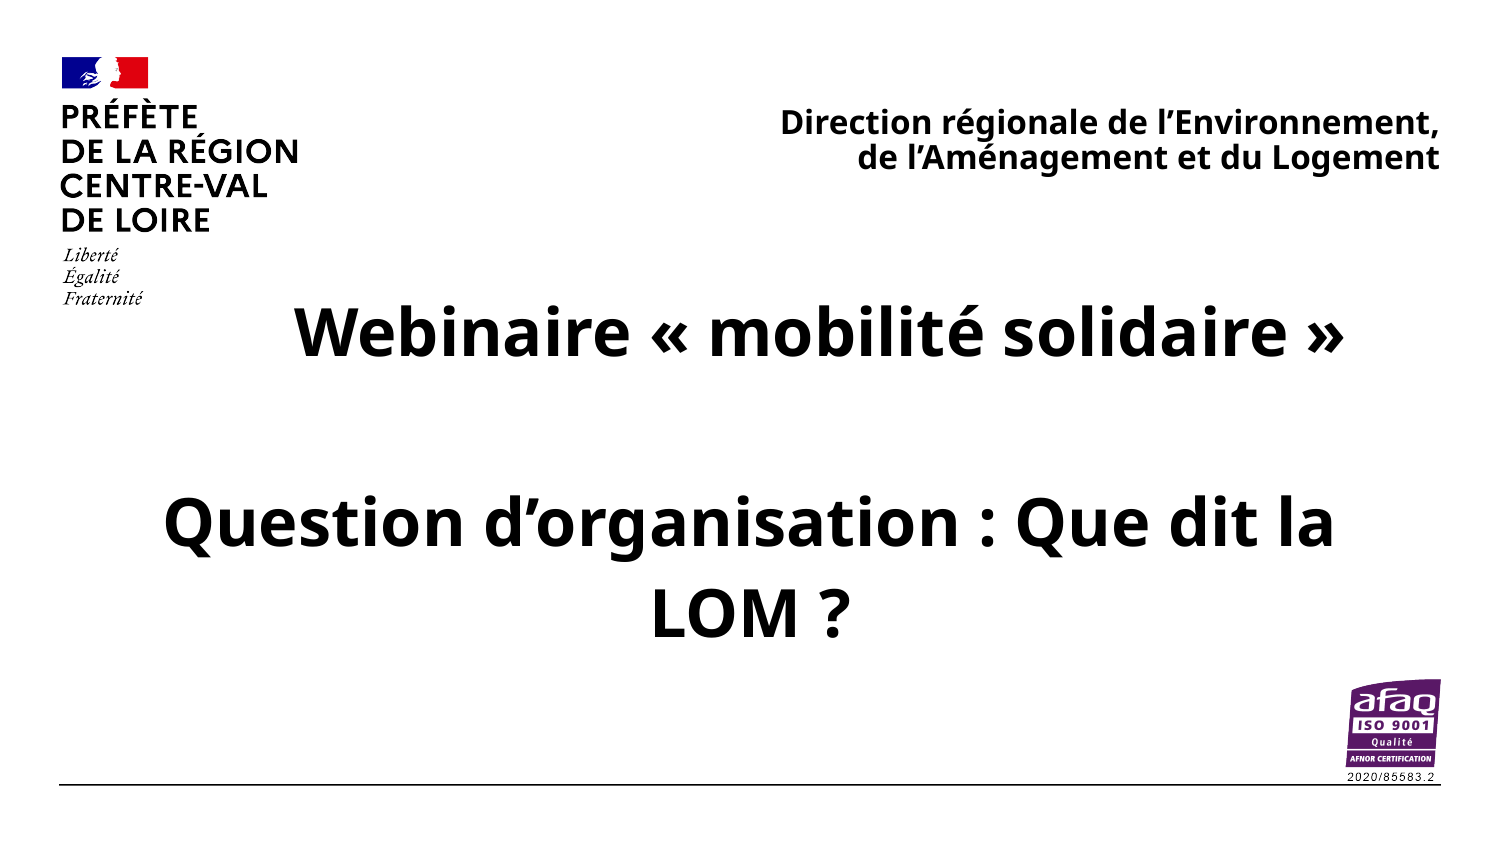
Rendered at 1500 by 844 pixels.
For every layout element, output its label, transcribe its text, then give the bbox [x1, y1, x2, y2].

text_box Question d’organisation : Que dit la LOM ? [47, 507, 1453, 625]
text_box Webinaire « mobilité solidaire » [224, 282, 1418, 379]
picture [1345, 679, 1441, 785]
picture [59, 57, 399, 305]
